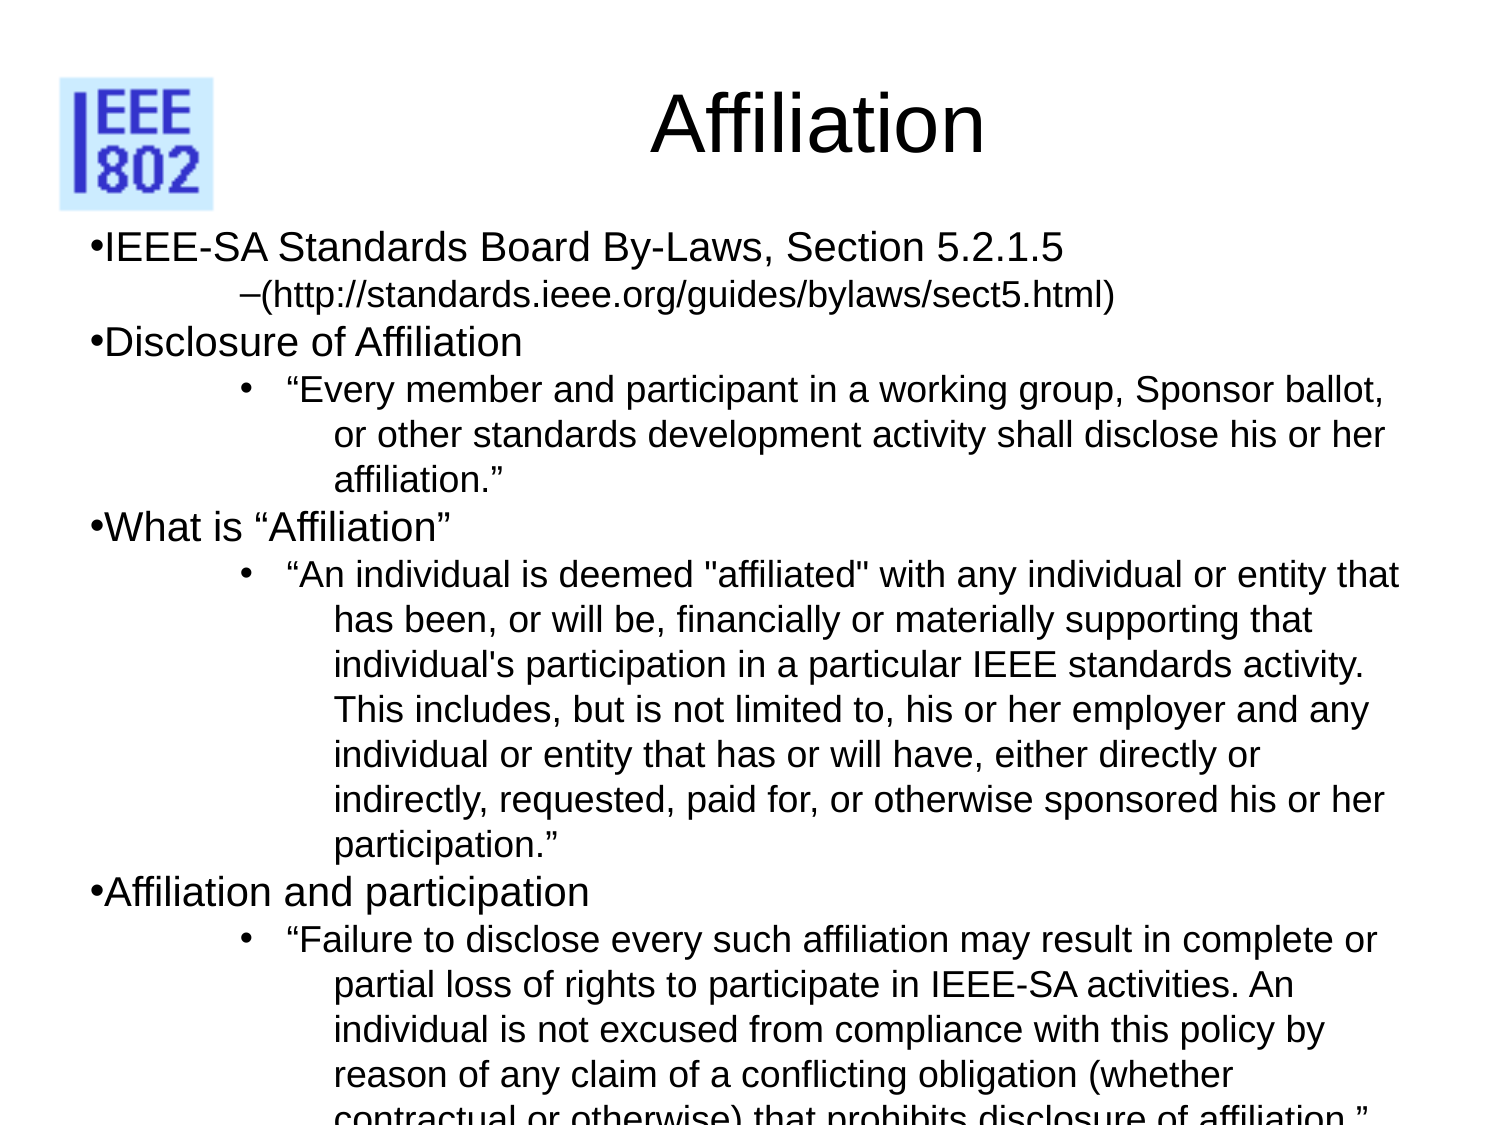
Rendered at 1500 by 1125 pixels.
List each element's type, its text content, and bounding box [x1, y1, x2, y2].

text_box Affiliation [212, 25, 1425, 212]
text_box IEEE-SA Standards Board By-Laws, Section 5.2.1.5 (http://standards.ieee.org/guides/bylaws/sect5.html) Disclosure of Affiliation “Every member and participant in a working group, Sponsor ballot, or other standards development activity shall disclose his or her affiliation.” What is “Affiliation” “An individual is deemed "affiliated" with any individual or entity that has been, or will be, financially or materially supporting that individual's participation in a particular IEEE standards activity. This includes, but is not limited to, his or her employer and any individual or entity that has or will have, either directly or indirectly, requested, paid for, or otherwise sponsored his or her participation.” Affiliation and participation “Failure to disclose every such affiliation may result in complete or partial loss of rights to participate in IEEE-SA activities. An individual is not excused from compliance with this policy by reason of any claim of a conflicting obligation (whether contractual or otherwise) that prohibits disclosure of affiliation.” [75, 212, 1425, 1125]
